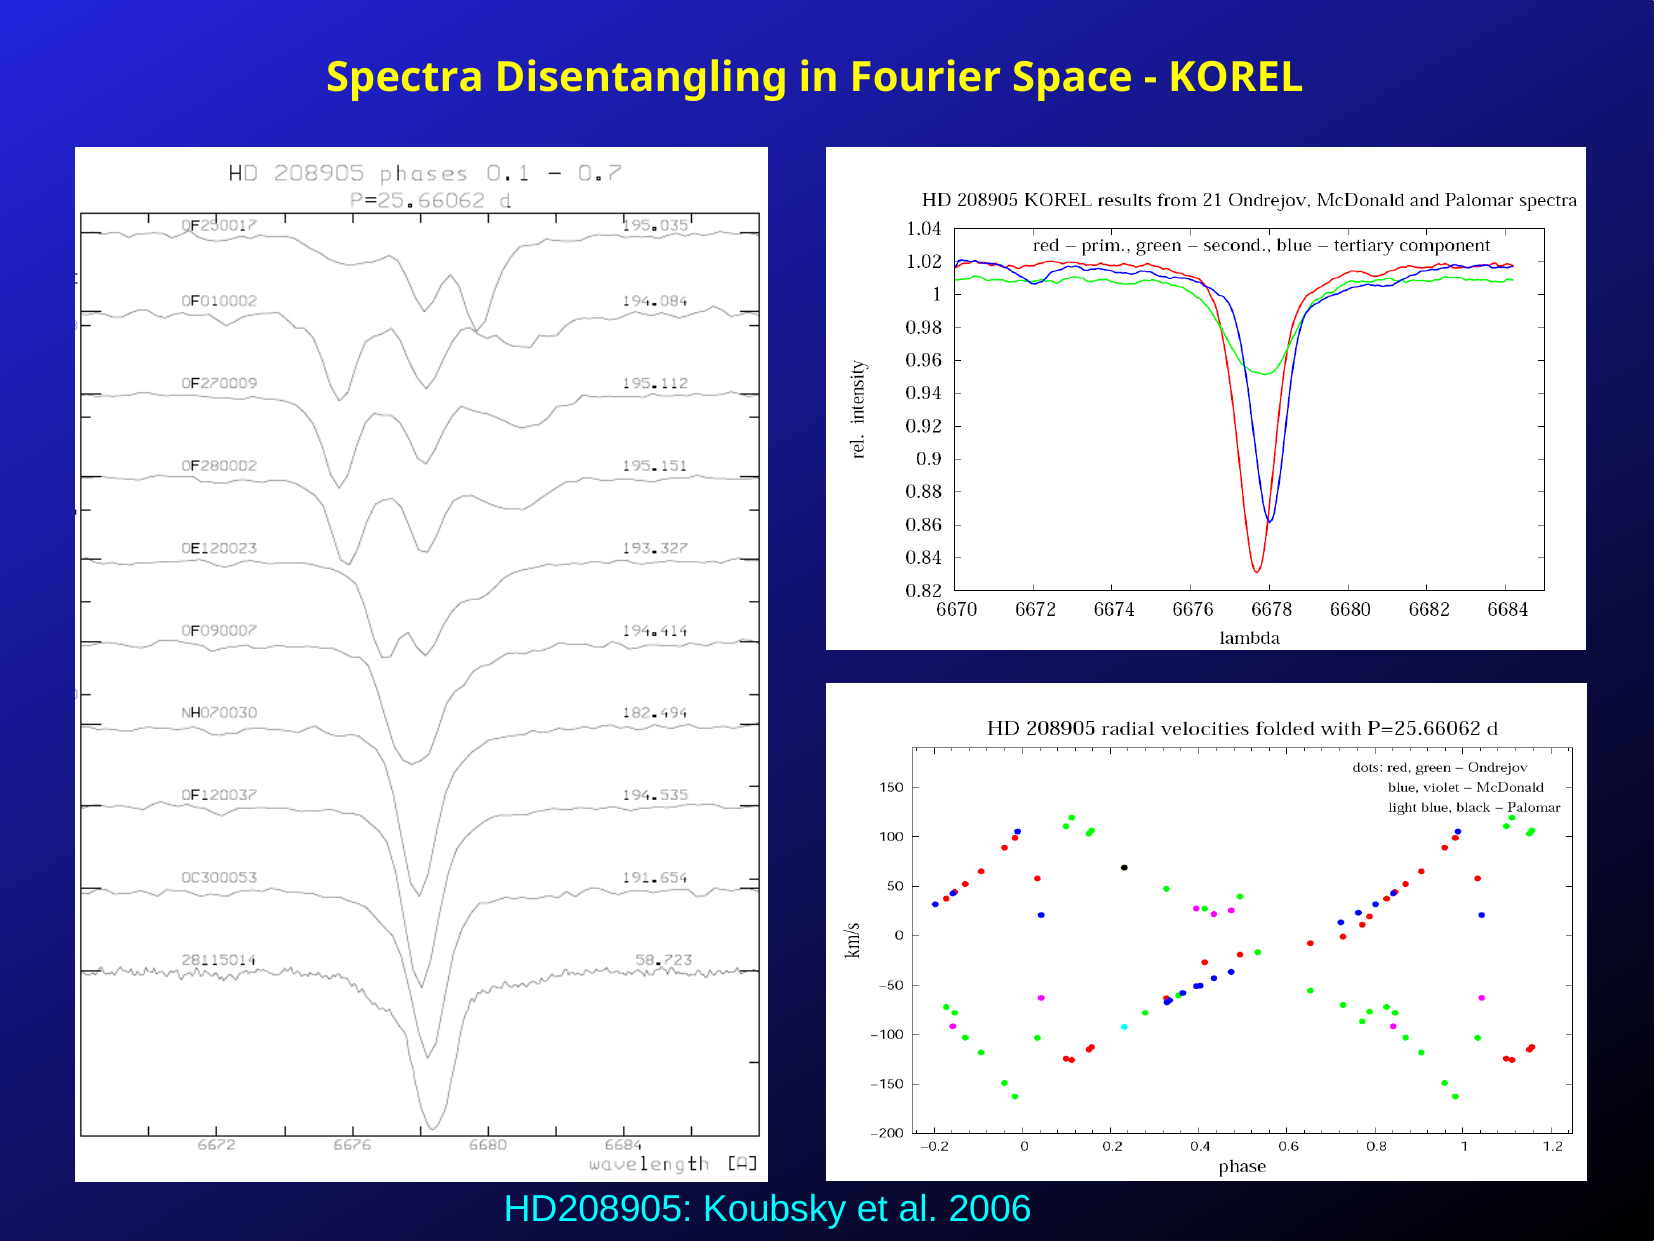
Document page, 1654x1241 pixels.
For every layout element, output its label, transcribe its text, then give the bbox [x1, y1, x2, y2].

picture [826, 147, 1586, 650]
picture [75, 147, 768, 1182]
picture [826, 683, 1587, 1181]
title Spectra Disentangling in Fourier Space - KOREL [147, 29, 1483, 121]
text_box HD208905: Koubsky et al. 2006 [324, 1180, 1211, 1240]
